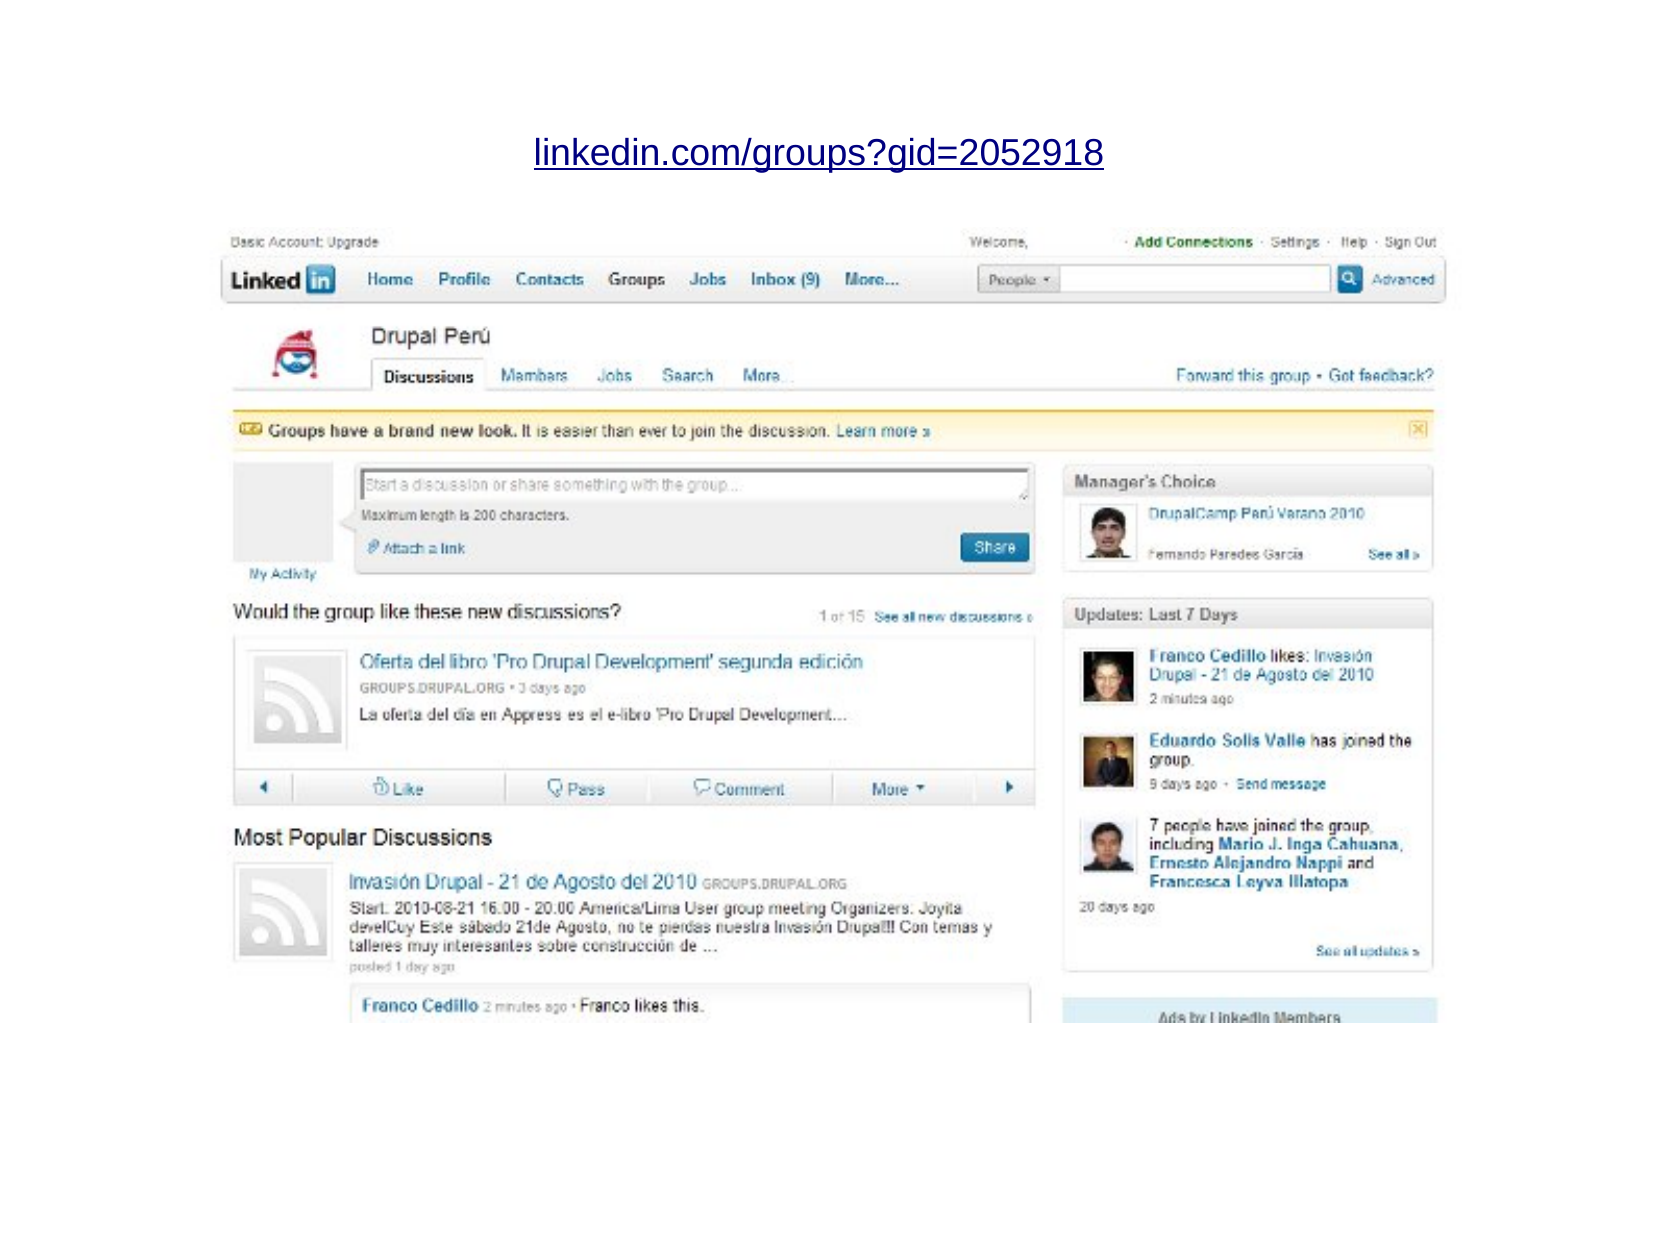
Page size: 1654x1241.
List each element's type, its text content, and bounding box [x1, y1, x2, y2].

picture [44, 227, 1624, 1023]
text_box linkedin.com/groups?gid=2052918 [518, 124, 1134, 182]
